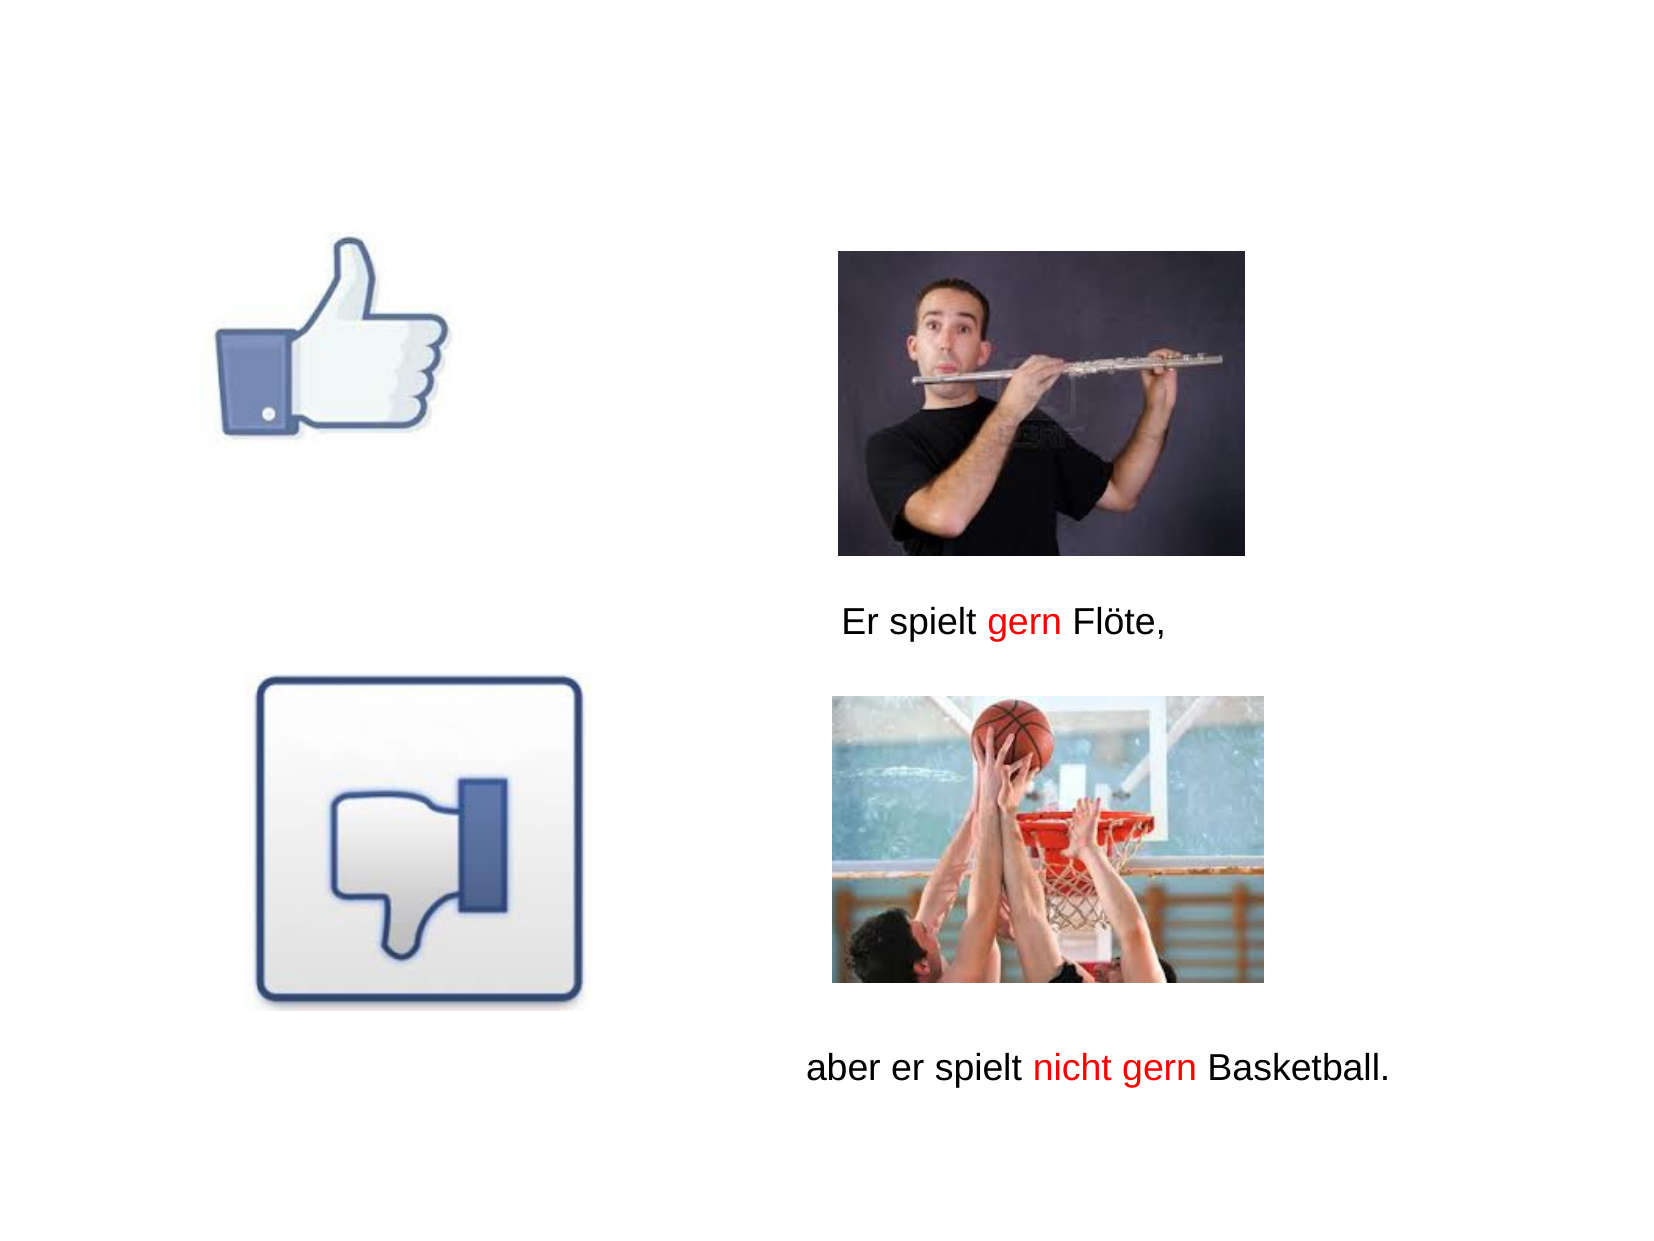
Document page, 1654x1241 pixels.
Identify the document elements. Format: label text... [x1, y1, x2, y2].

picture [245, 673, 591, 1011]
text_box aber er spielt nicht gern Basketball. [791, 1039, 1406, 1097]
picture [838, 251, 1245, 556]
picture [200, 231, 470, 449]
picture [832, 696, 1264, 983]
text_box Er spielt gern Flöte, [826, 592, 1182, 650]
